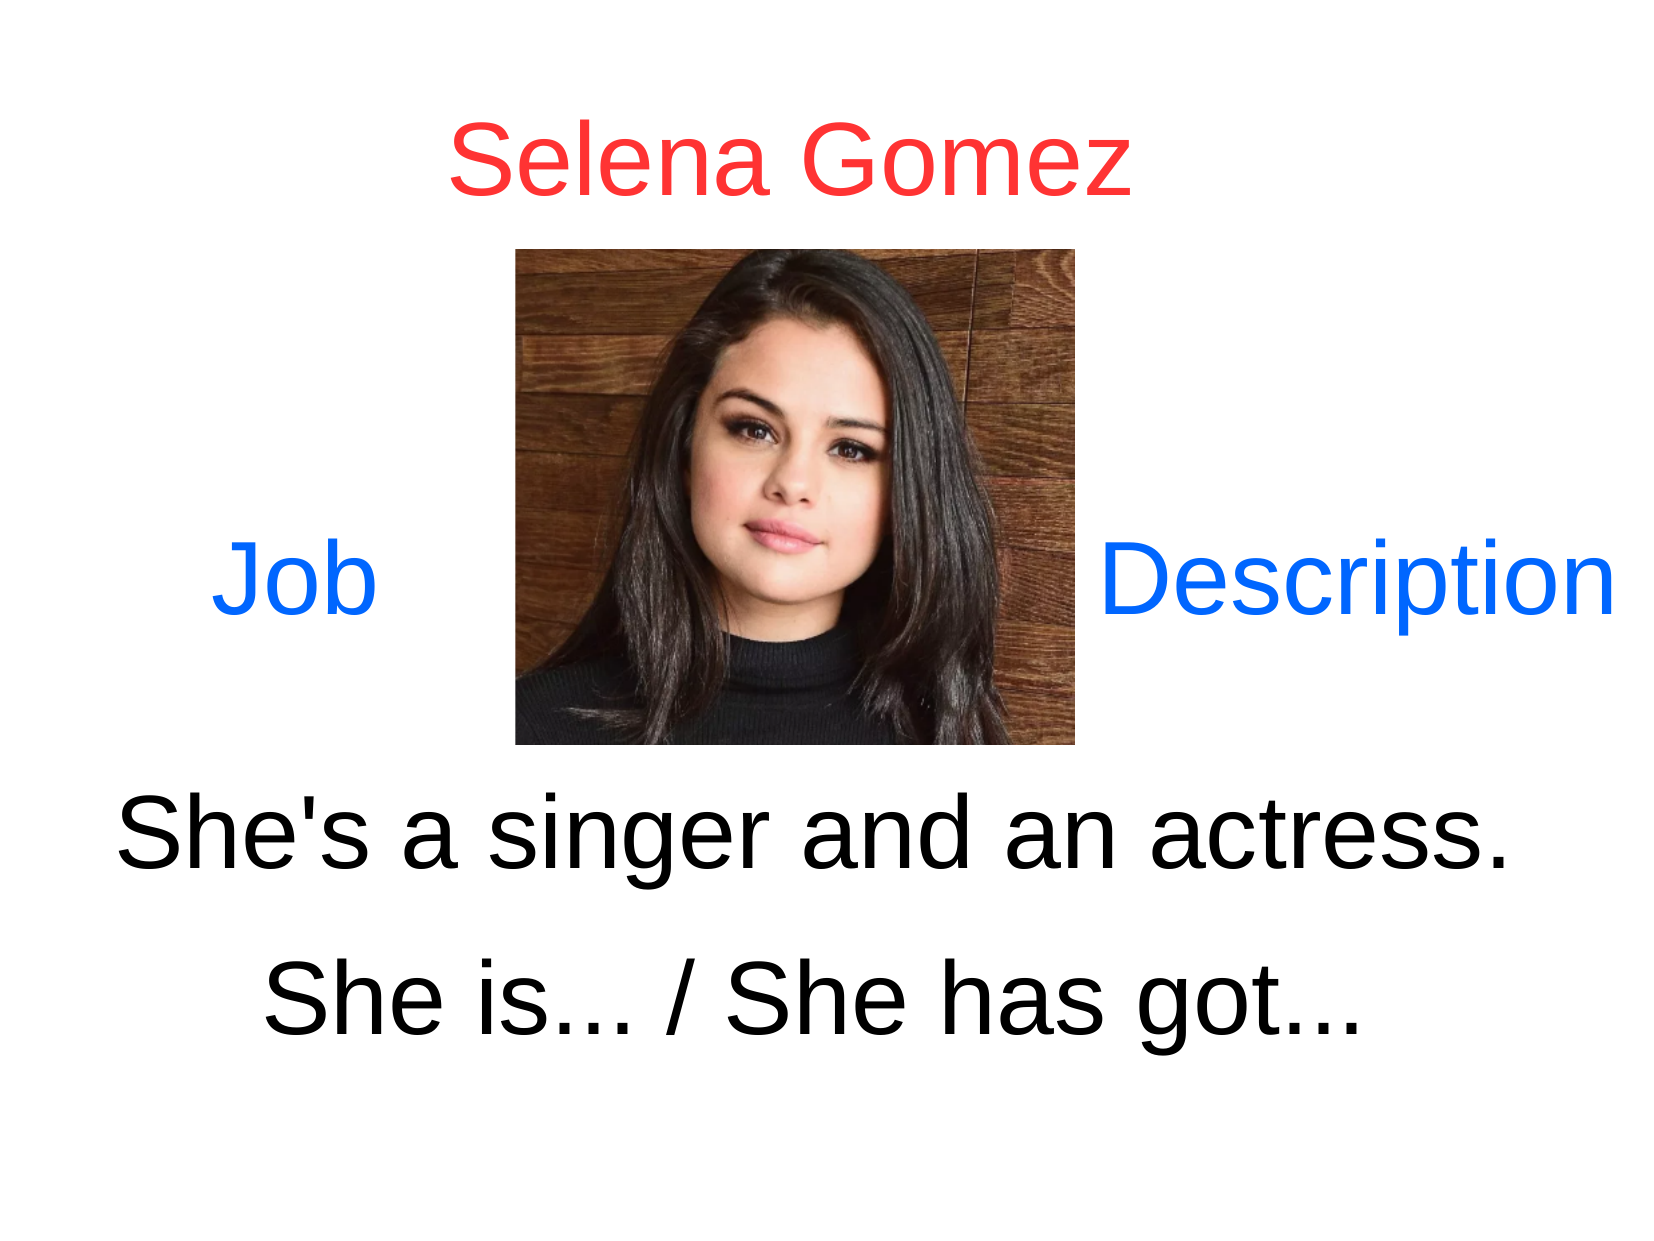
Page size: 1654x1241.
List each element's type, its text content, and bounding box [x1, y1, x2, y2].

text_box Job [337, 568, 343, 605]
text_box Selena Gomez [224, 82, 1359, 237]
text_box She is... / She has got... [248, 921, 1382, 1075]
text_box She's a singer and an actress. [248, 755, 1382, 910]
text_box Job [248, 507, 343, 650]
text_box Description [1311, 507, 1406, 650]
picture [515, 249, 1075, 745]
